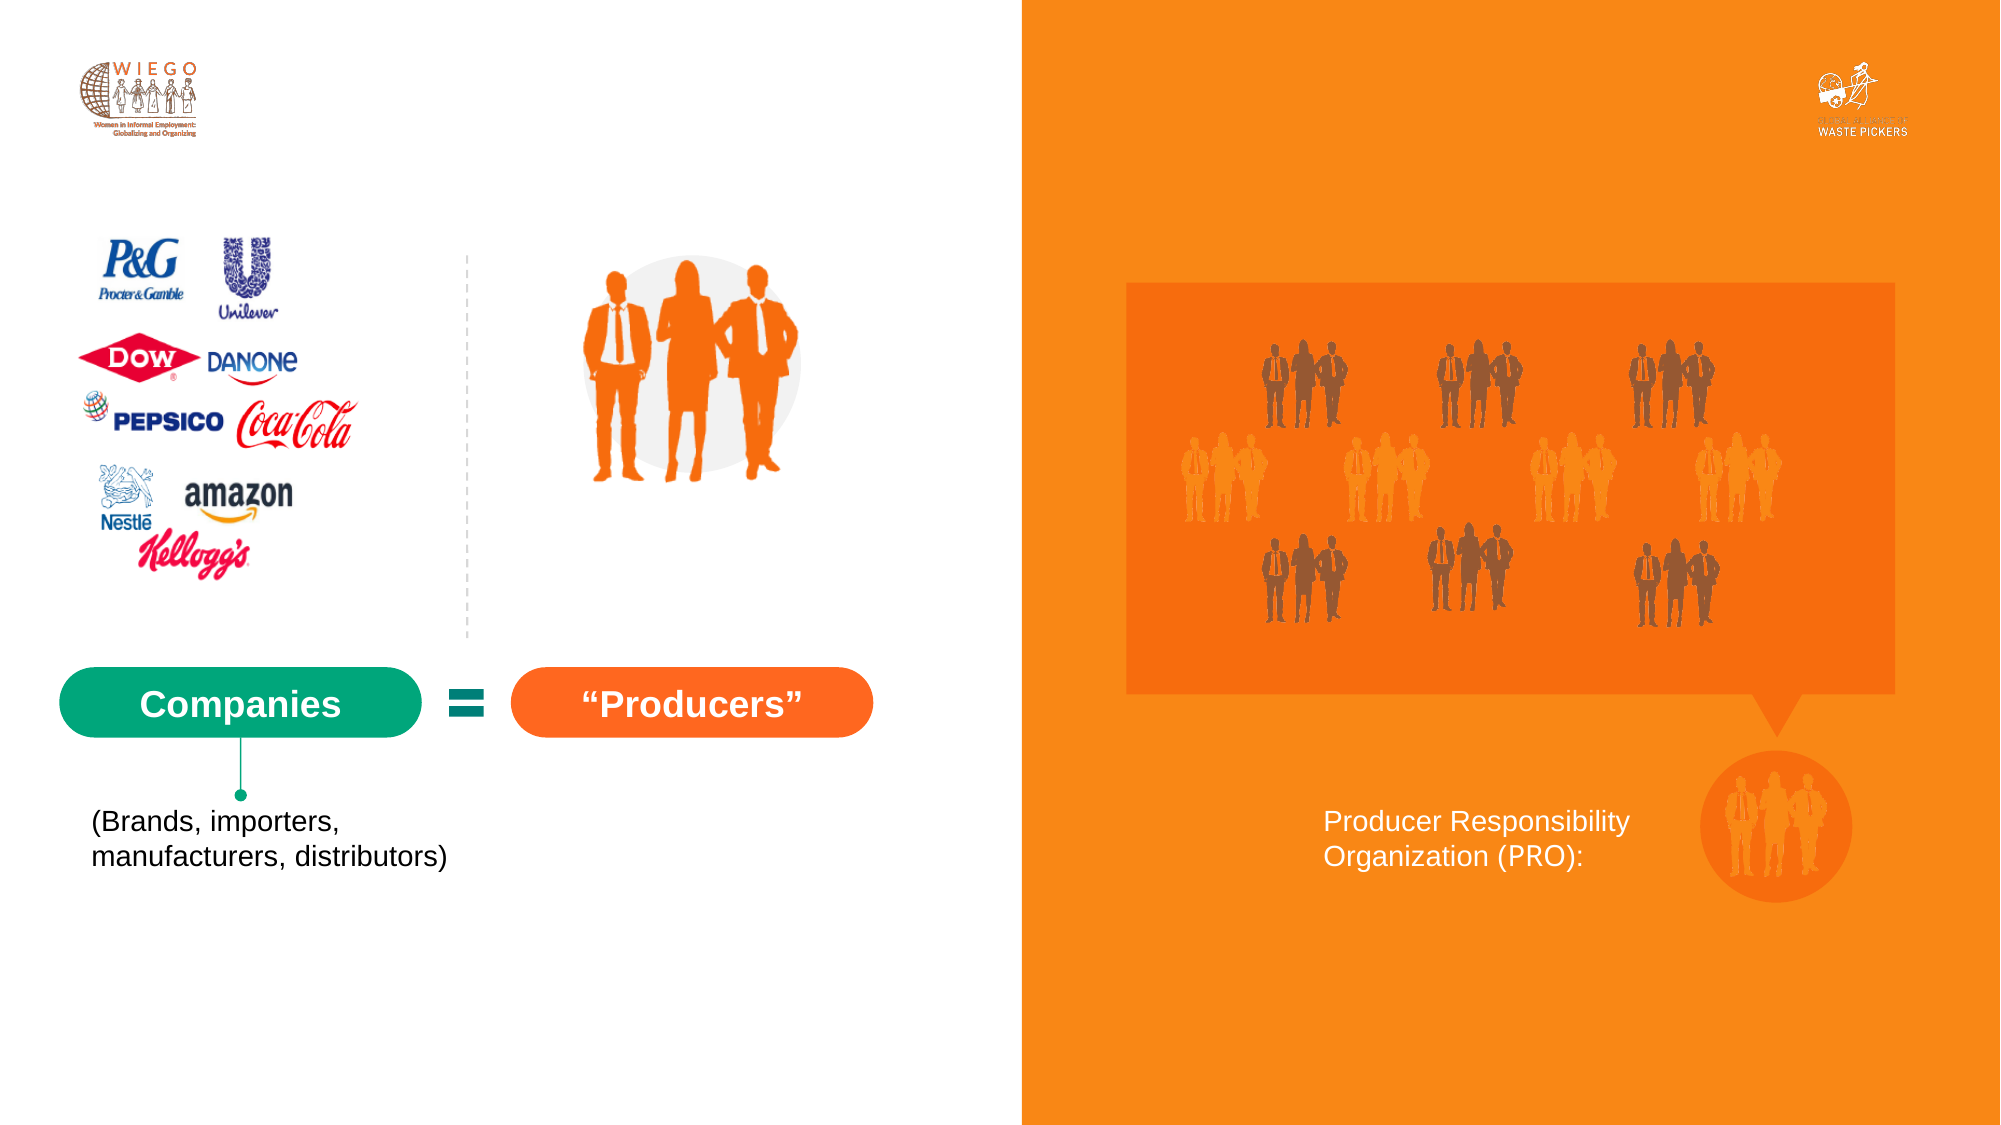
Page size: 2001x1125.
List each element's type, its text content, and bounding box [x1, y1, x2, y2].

picture [1156, 317, 1808, 654]
text_box [449, 689, 484, 700]
picture [562, 255, 815, 501]
text_box [449, 706, 484, 717]
text_box (Brands, importers, manufacturers, distributors) [76, 795, 468, 881]
picture [1695, 745, 1859, 908]
picture [79, 62, 196, 137]
text_box Companies [59, 667, 422, 738]
text_box [1126, 282, 1896, 738]
picture [59, 224, 375, 605]
picture [1818, 62, 1908, 136]
text_box “Producers” [510, 667, 874, 738]
text_box Producer Responsibility Organization (PRO): [1308, 795, 1666, 881]
